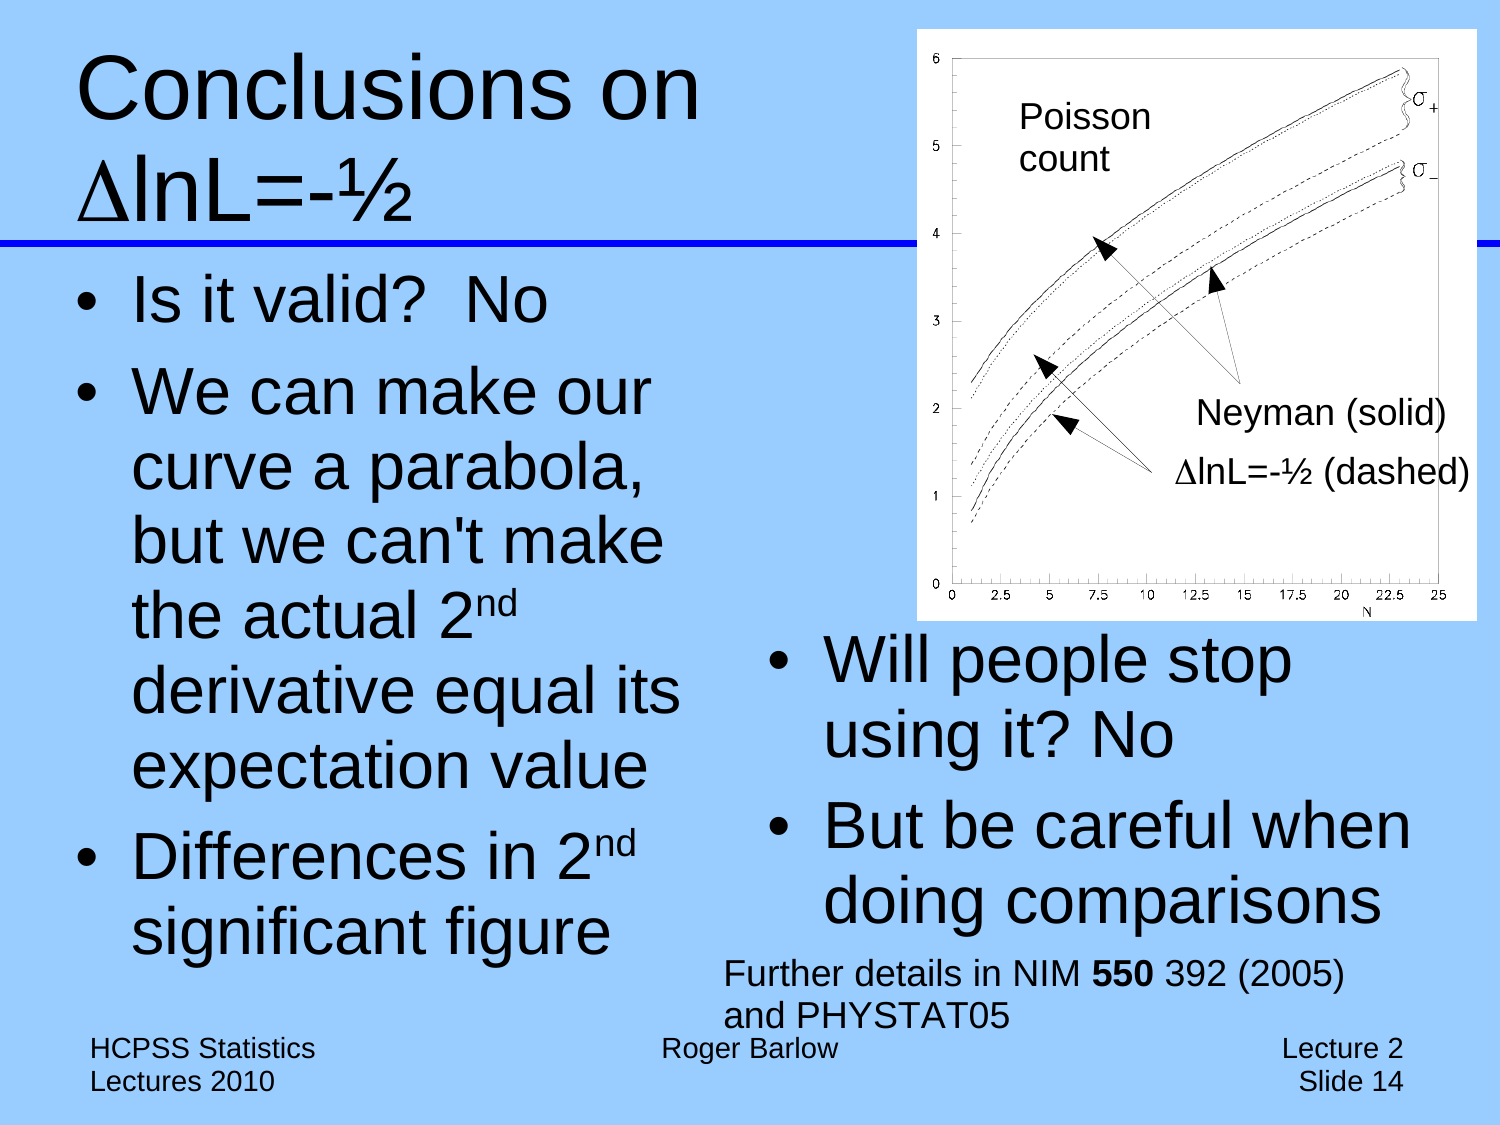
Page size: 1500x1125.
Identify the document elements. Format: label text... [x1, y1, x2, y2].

list Will people stop using it? No But be careful when doing comparisons [767, 621, 1427, 938]
text_box Poisson count [1003, 88, 1182, 188]
list Is it valid? No We can make our curve a parabola, but we can't make the actual 2nd derivative equal its expectation value Differences in 2nd significant figure [75, 262, 734, 1006]
text_box Further details in NIM 550 392 (2005) and PHYSTAT05 [708, 944, 1418, 1063]
text_box Neyman (solid) [1181, 383, 1500, 441]
title Conclusions on lnL=-½ [75, 31, 917, 247]
picture [917, 29, 1477, 621]
text_box lnL=-½ (dashed) [1140, 442, 1477, 504]
